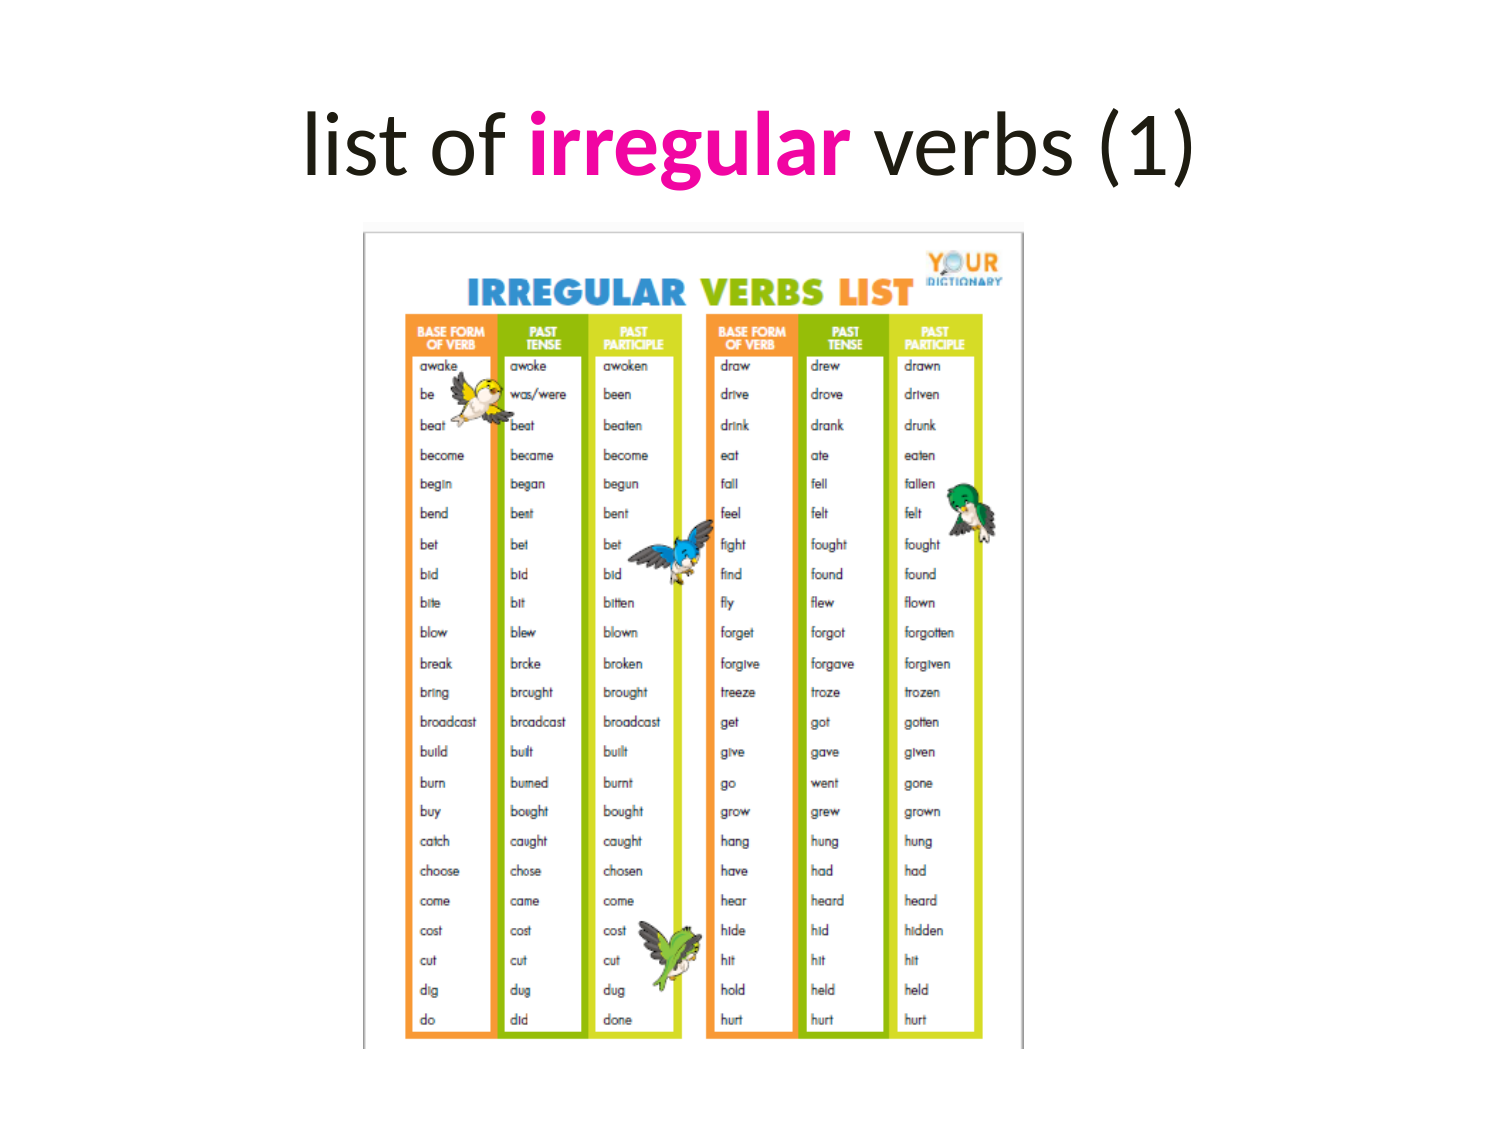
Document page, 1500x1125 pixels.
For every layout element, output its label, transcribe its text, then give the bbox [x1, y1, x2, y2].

title list of irregular verbs (1) [75, 45, 1425, 233]
picture [363, 222, 1024, 1049]
